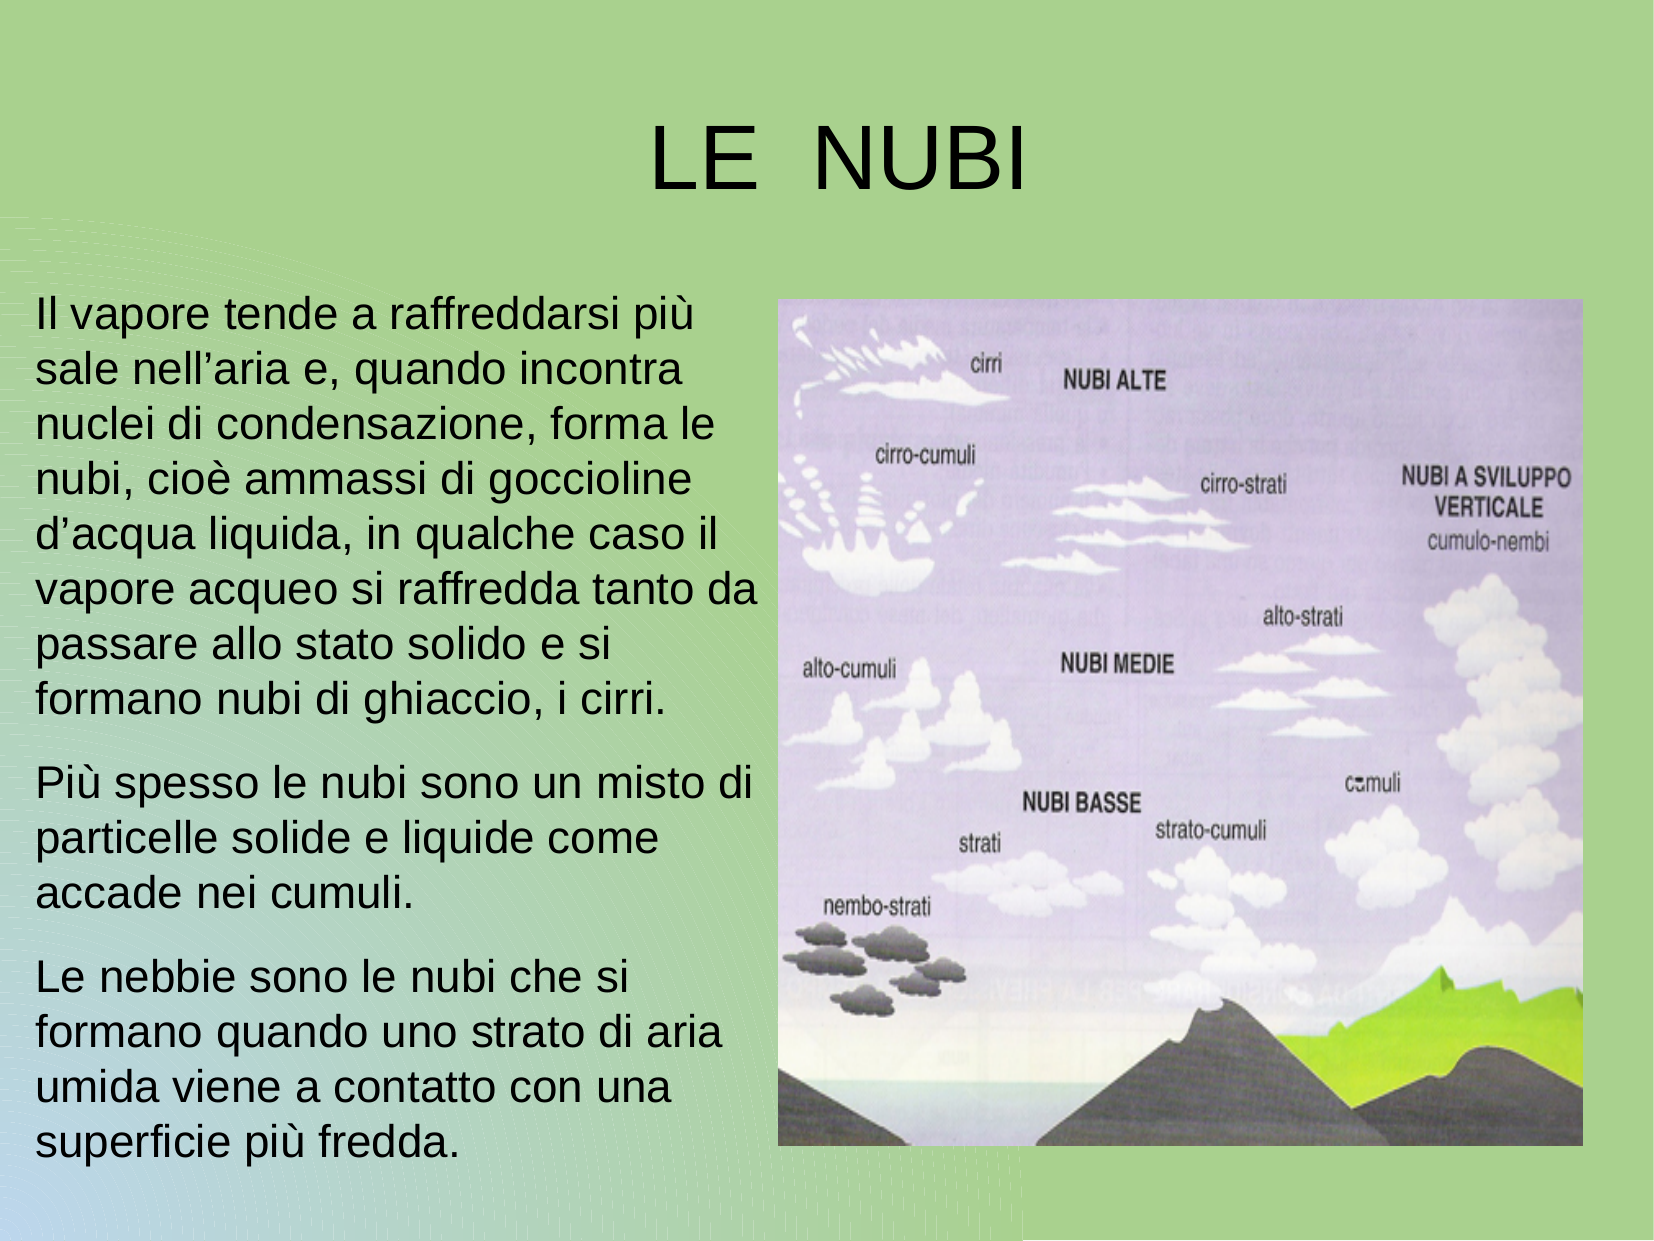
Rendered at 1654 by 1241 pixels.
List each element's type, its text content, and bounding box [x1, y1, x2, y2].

list Il vapore tende a raffreddarsi più sale nell’aria e, quando incontra nuclei di condensazione, forma le nubi, cioè ammassi di goccioline d’acqua liquida, in qualche caso il vapore acqueo si raffredda tanto da passare allo stato solido e si formano nubi di ghiaccio, i cirri. Più spesso le nubi sono un misto di particelle solide e liquide come accade nei cumuli. Le nebbie sono le nubi che si formano quando uno strato di aria umida viene a contatto con una superficie più fredda. [35, 283, 762, 1108]
title LE NUBI [82, 49, 1571, 257]
picture [778, 299, 1583, 1146]
